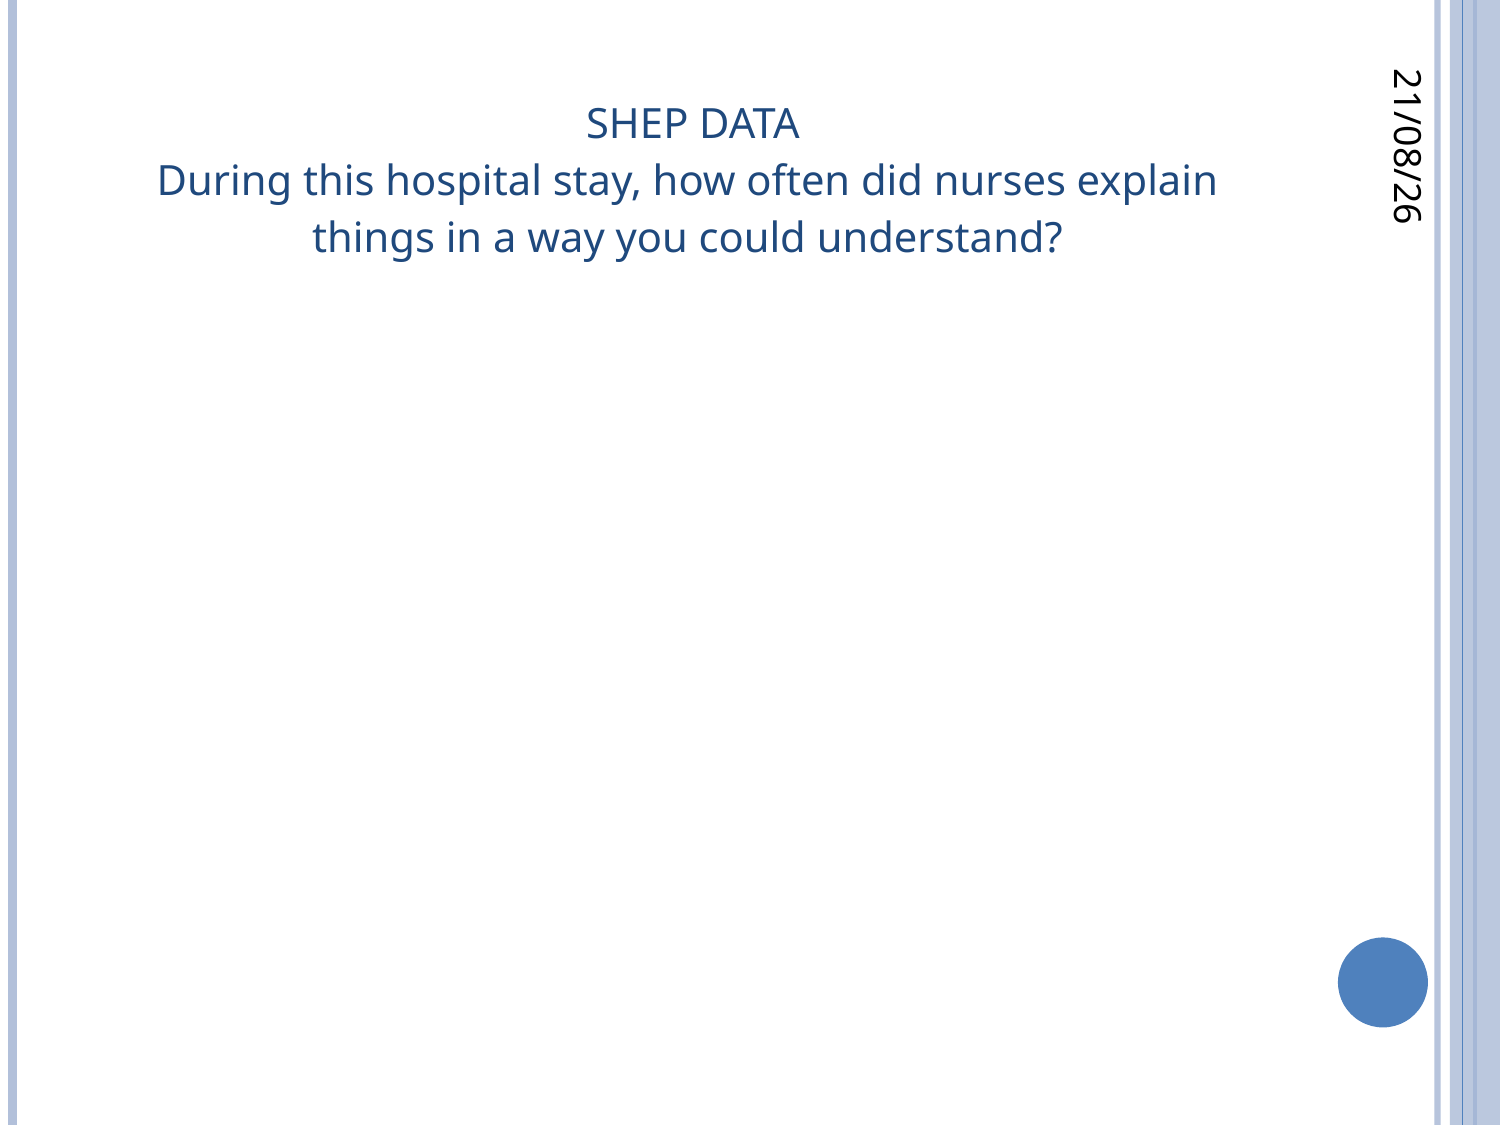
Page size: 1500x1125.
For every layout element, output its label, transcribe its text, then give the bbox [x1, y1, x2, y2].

title SHEP DATA During this hospital stay, how often did nurses explain things in a way you could understand? [75, 0, 1300, 188]
